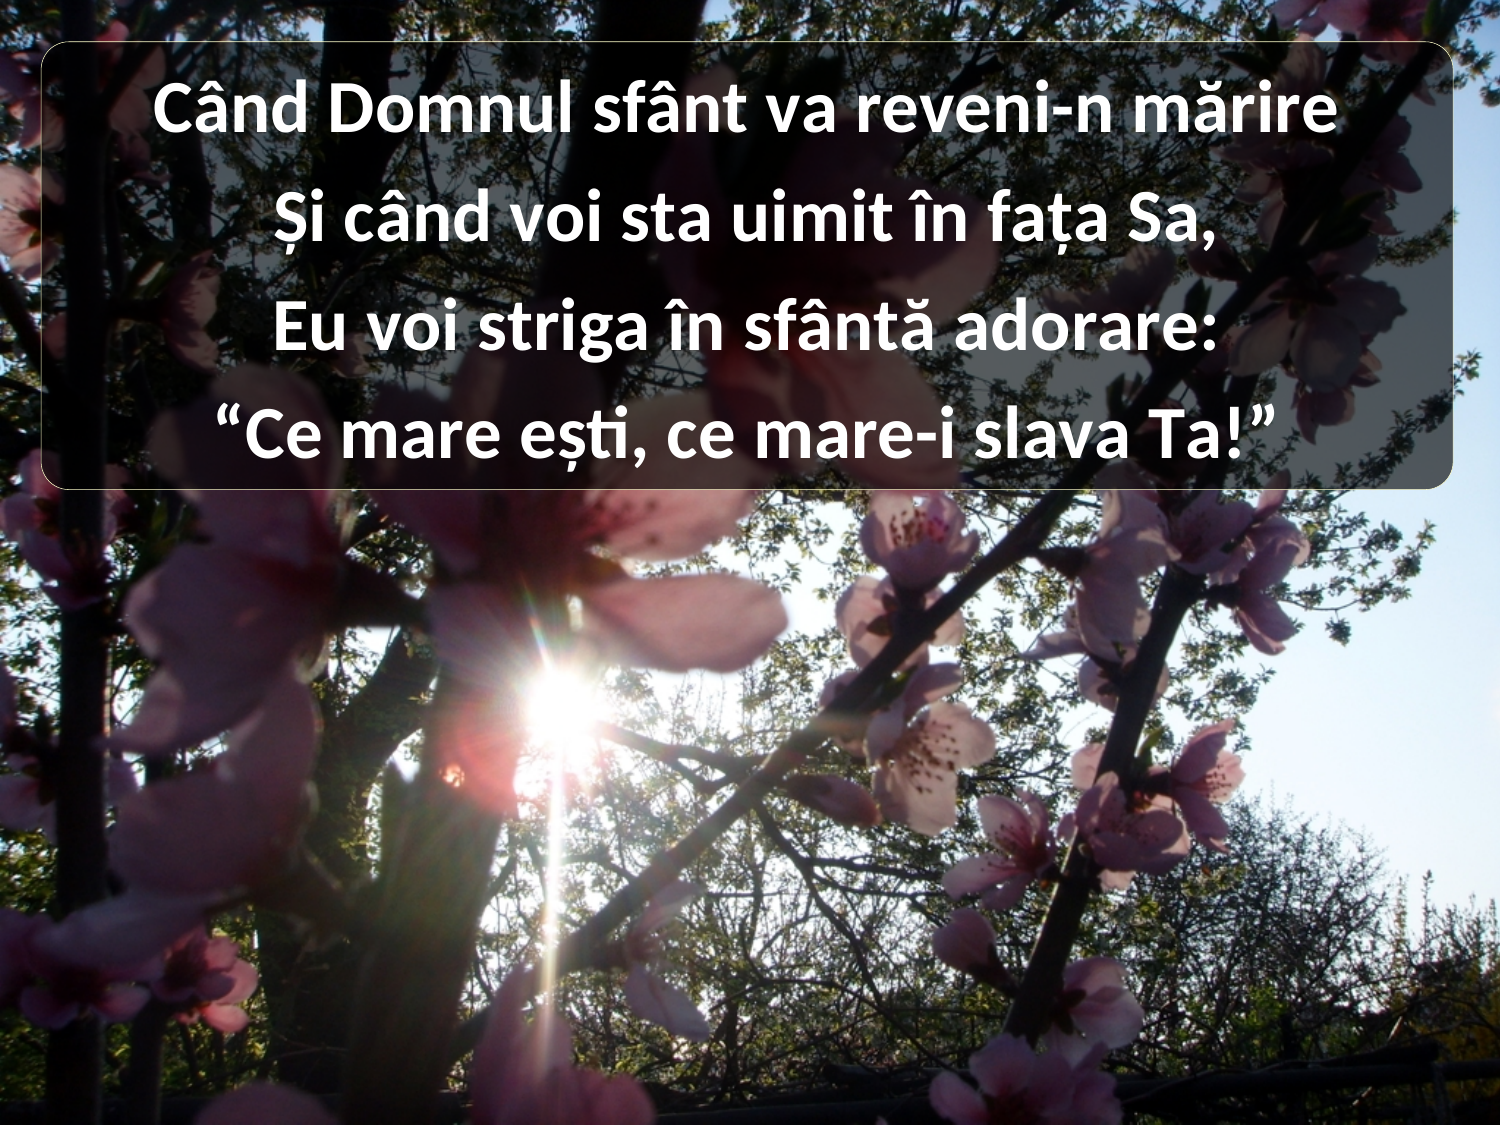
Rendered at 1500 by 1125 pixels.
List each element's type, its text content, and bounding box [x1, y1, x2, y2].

text_box Când Domnul sfânt va reveni-n mărire Şi când voi sta uimit în faţa Sa, Eu voi striga în sfântă adorare: “Ce mare eşti, ce mare-i slava Ta!” [41, 41, 1454, 490]
picture [0, 0, 1500, 1125]
